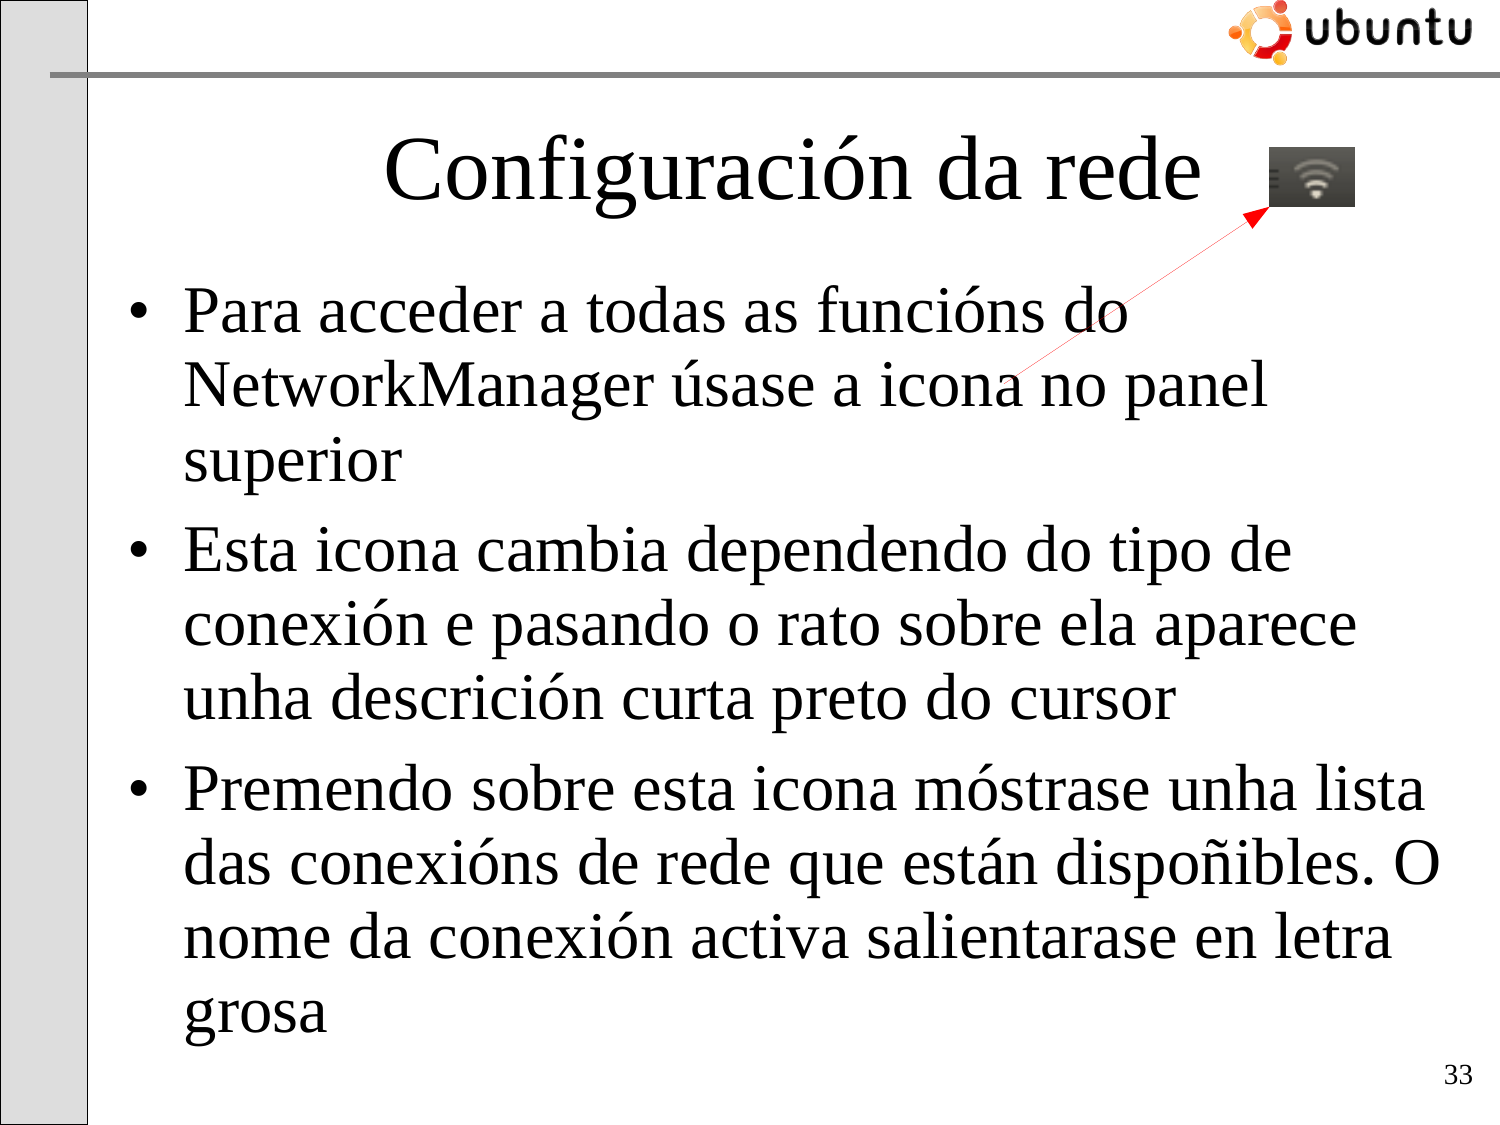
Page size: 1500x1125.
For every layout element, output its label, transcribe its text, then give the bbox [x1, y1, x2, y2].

picture [1269, 147, 1355, 207]
title Configuración da rede [112, 99, 1477, 237]
list Para acceder a todas as funcións do NetworkManager úsase a icona no panel superior Esta icona cambia dependendo do tipo de conexión e pasando o rato sobre ela aparece unha descrición curta preto do cursor Premendo sobre esta icona móstrase unha lista das conexións de rede que están dispoñibles. O nome da conexión activa salientarase en letra grosa [112, 265, 1477, 1125]
picture [1221, 0, 1483, 71]
